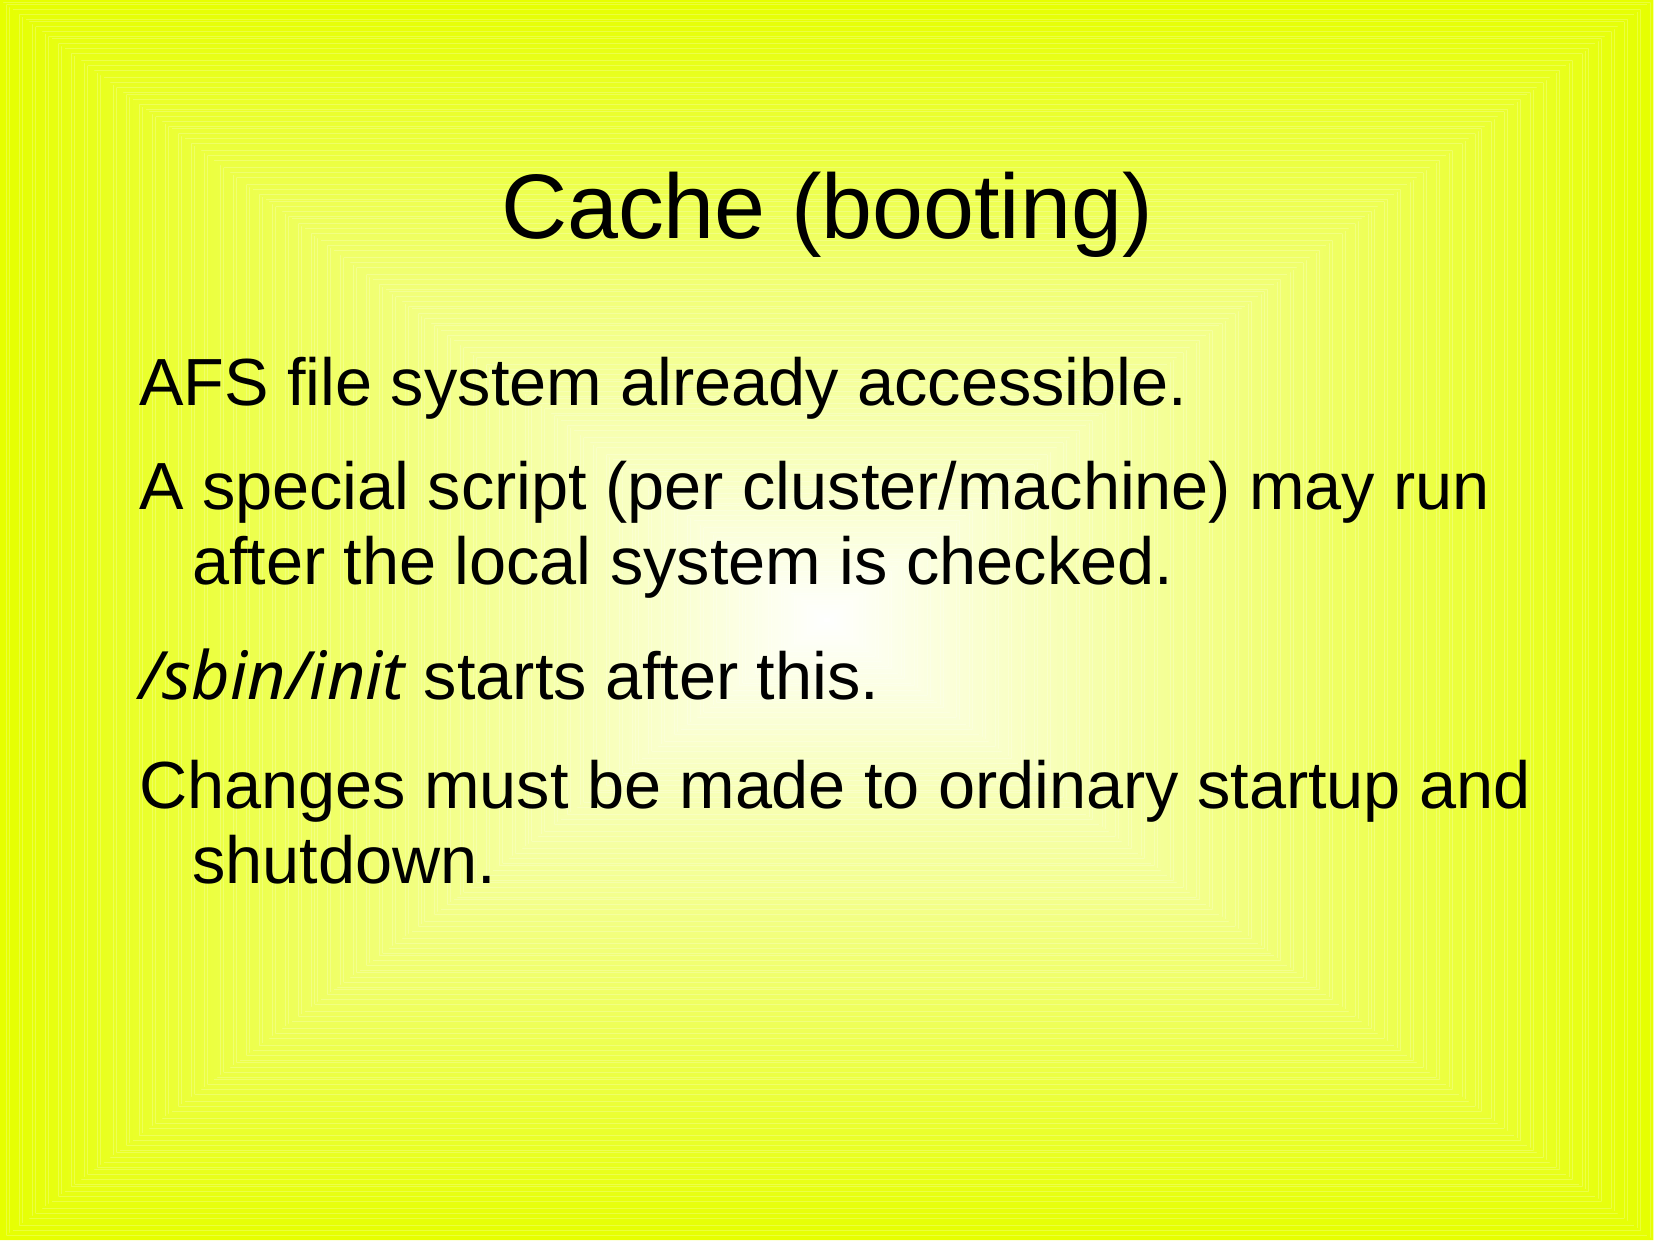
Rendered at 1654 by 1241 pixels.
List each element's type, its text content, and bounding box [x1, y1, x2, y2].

title Cache (booting) [121, 102, 1534, 311]
list AFS file system already accessible. A special script (per cluster/machine) may run after the local system is checked. /sbin/init starts after this. Changes must be made to ordinary startup and shutdown. [121, 344, 1534, 1127]
